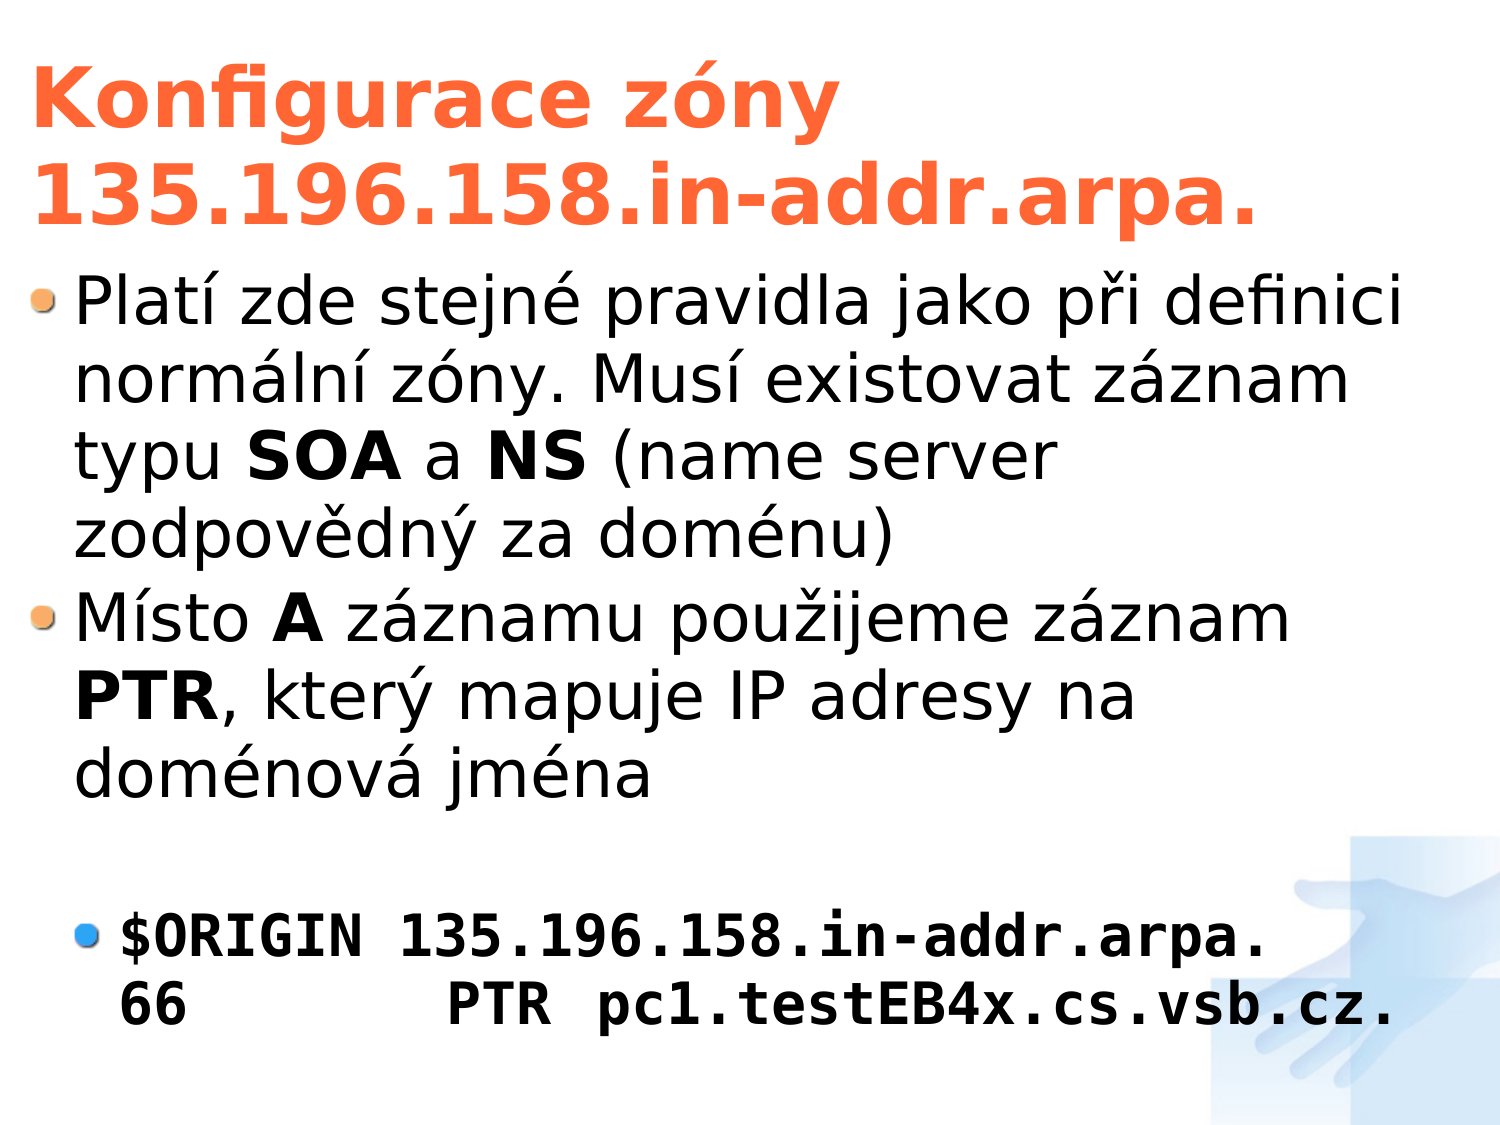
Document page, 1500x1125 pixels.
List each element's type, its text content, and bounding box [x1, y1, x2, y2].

picture [0, 0, 1500, 1125]
list Platí zde stejné pravidla jako při definici normální zóny. Musí existovat záznam typu SOA a NS (name server zodpovědný za doménu) Místo A záznamu použijeme záznam PTR, který mapuje IP adresy na doménová jména $ORIGIN 135.196.158.in-addr.arpa. 66 PTR pc1.testEB4x.cs.vsb.cz. [29, 262, 1477, 1093]
title Konfigurace zóny 135.196.158.in-addr.arpa. [29, 29, 1477, 262]
